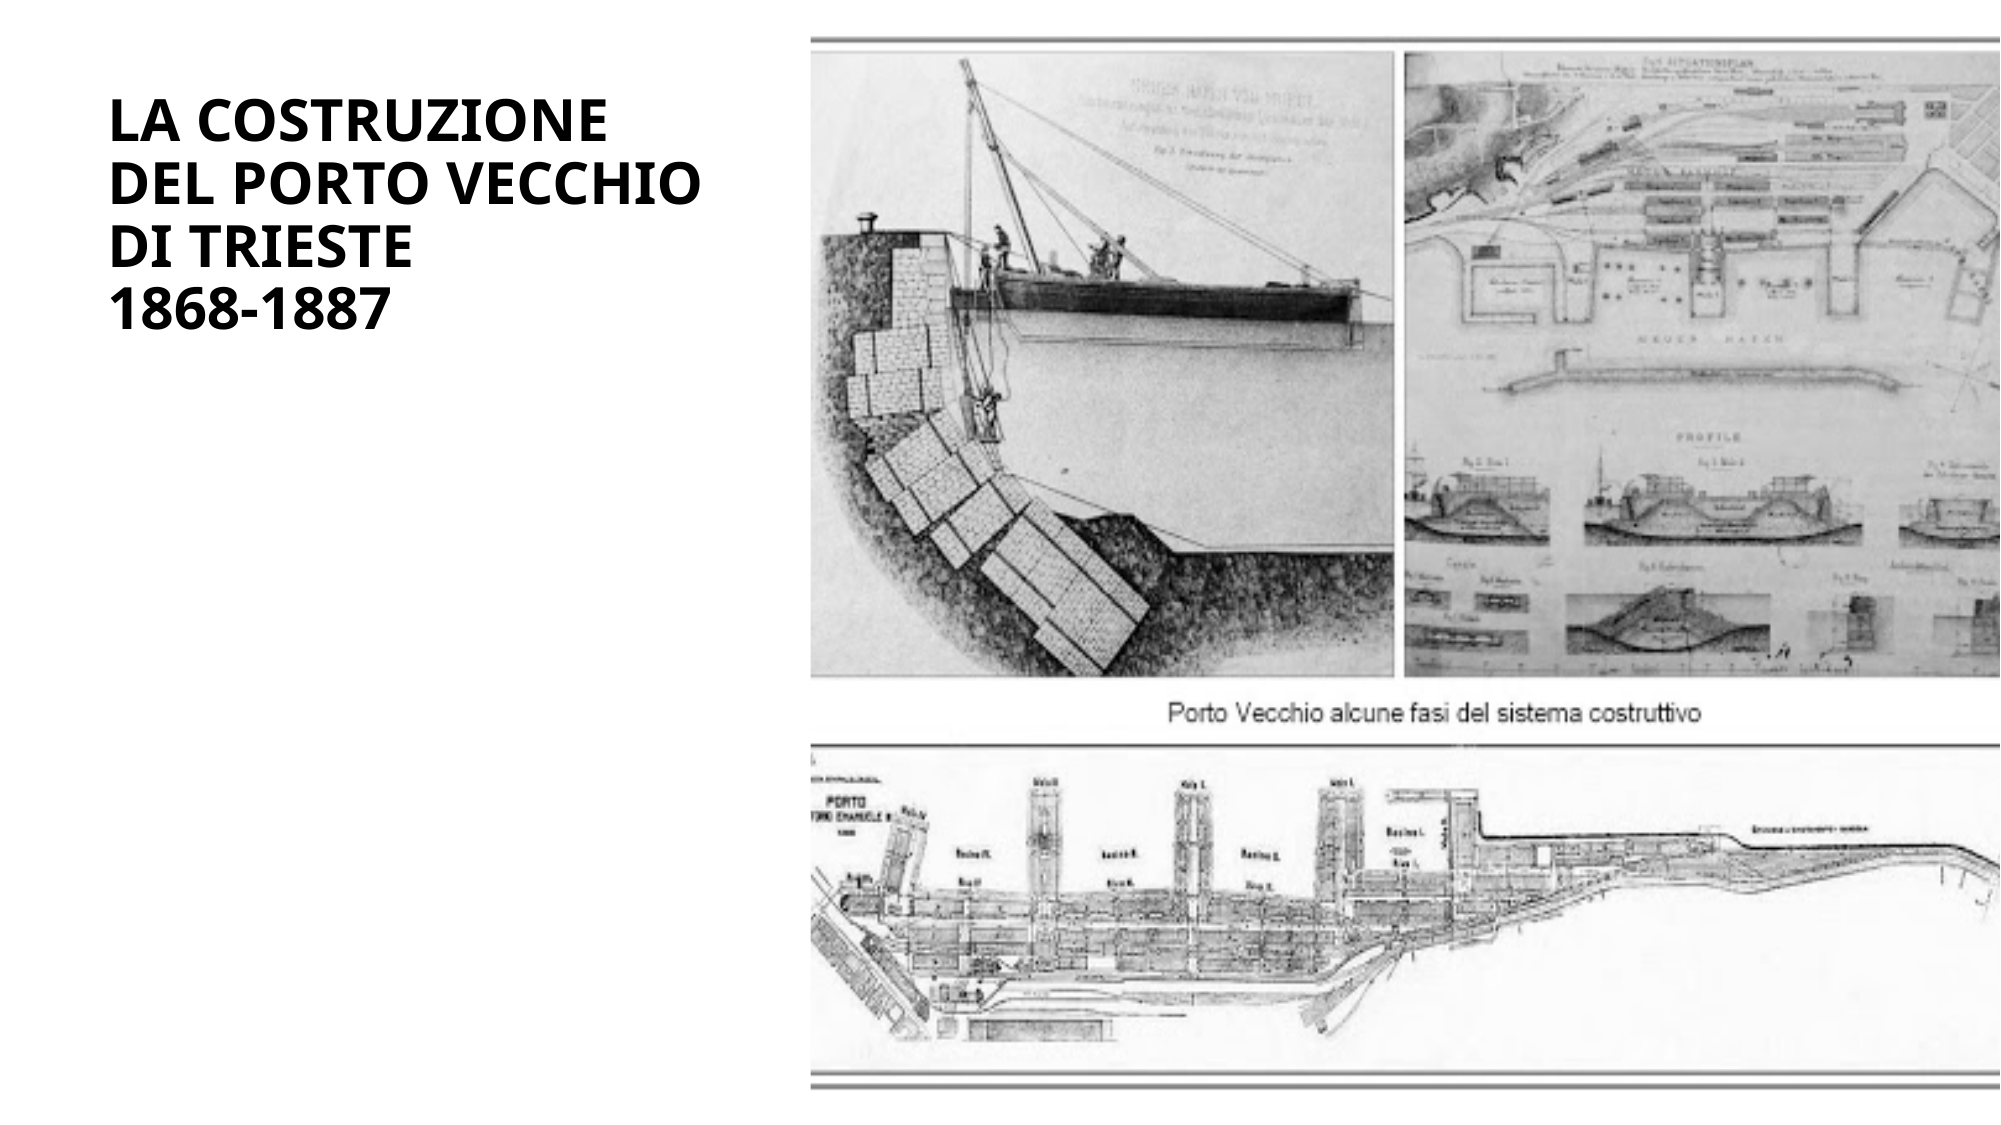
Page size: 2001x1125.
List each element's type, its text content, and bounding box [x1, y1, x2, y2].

title LA COSTRUZIONE DEL PORTO VECCHIO DI TRIESTE 1868-1887 [92, 0, 738, 351]
picture [810, 35, 2000, 1093]
